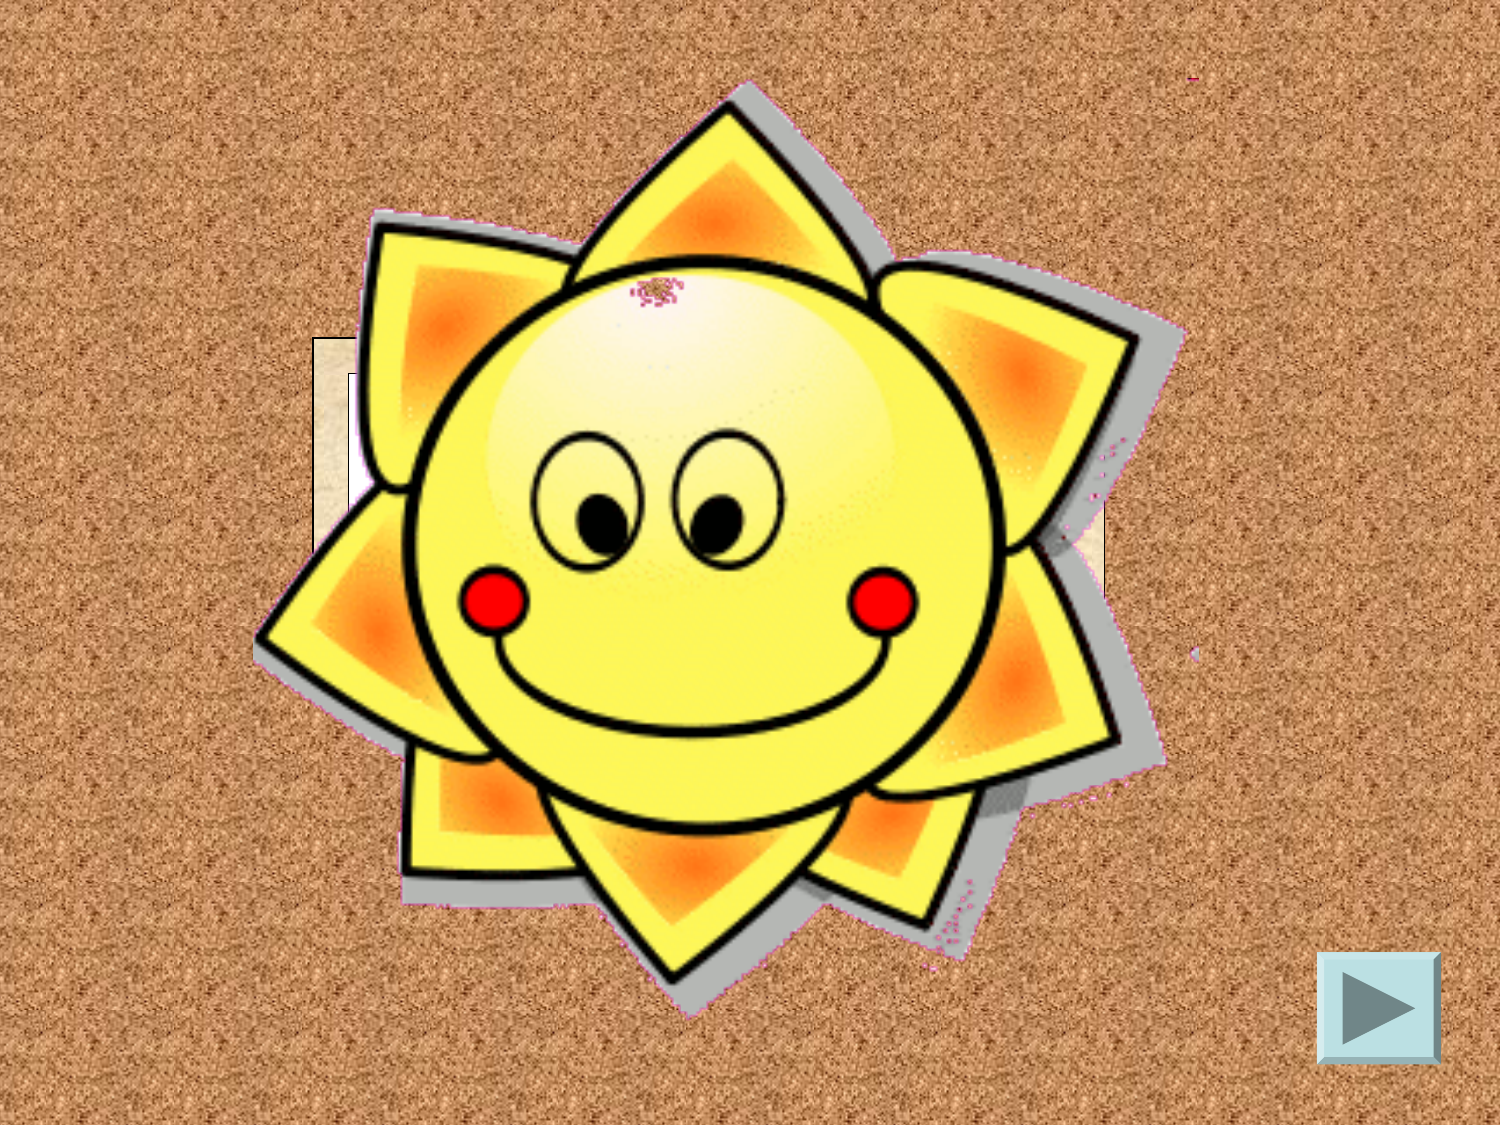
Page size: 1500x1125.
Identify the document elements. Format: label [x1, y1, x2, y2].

text_box [1318, 952, 1441, 1065]
picture [0, 0, 1500, 1125]
